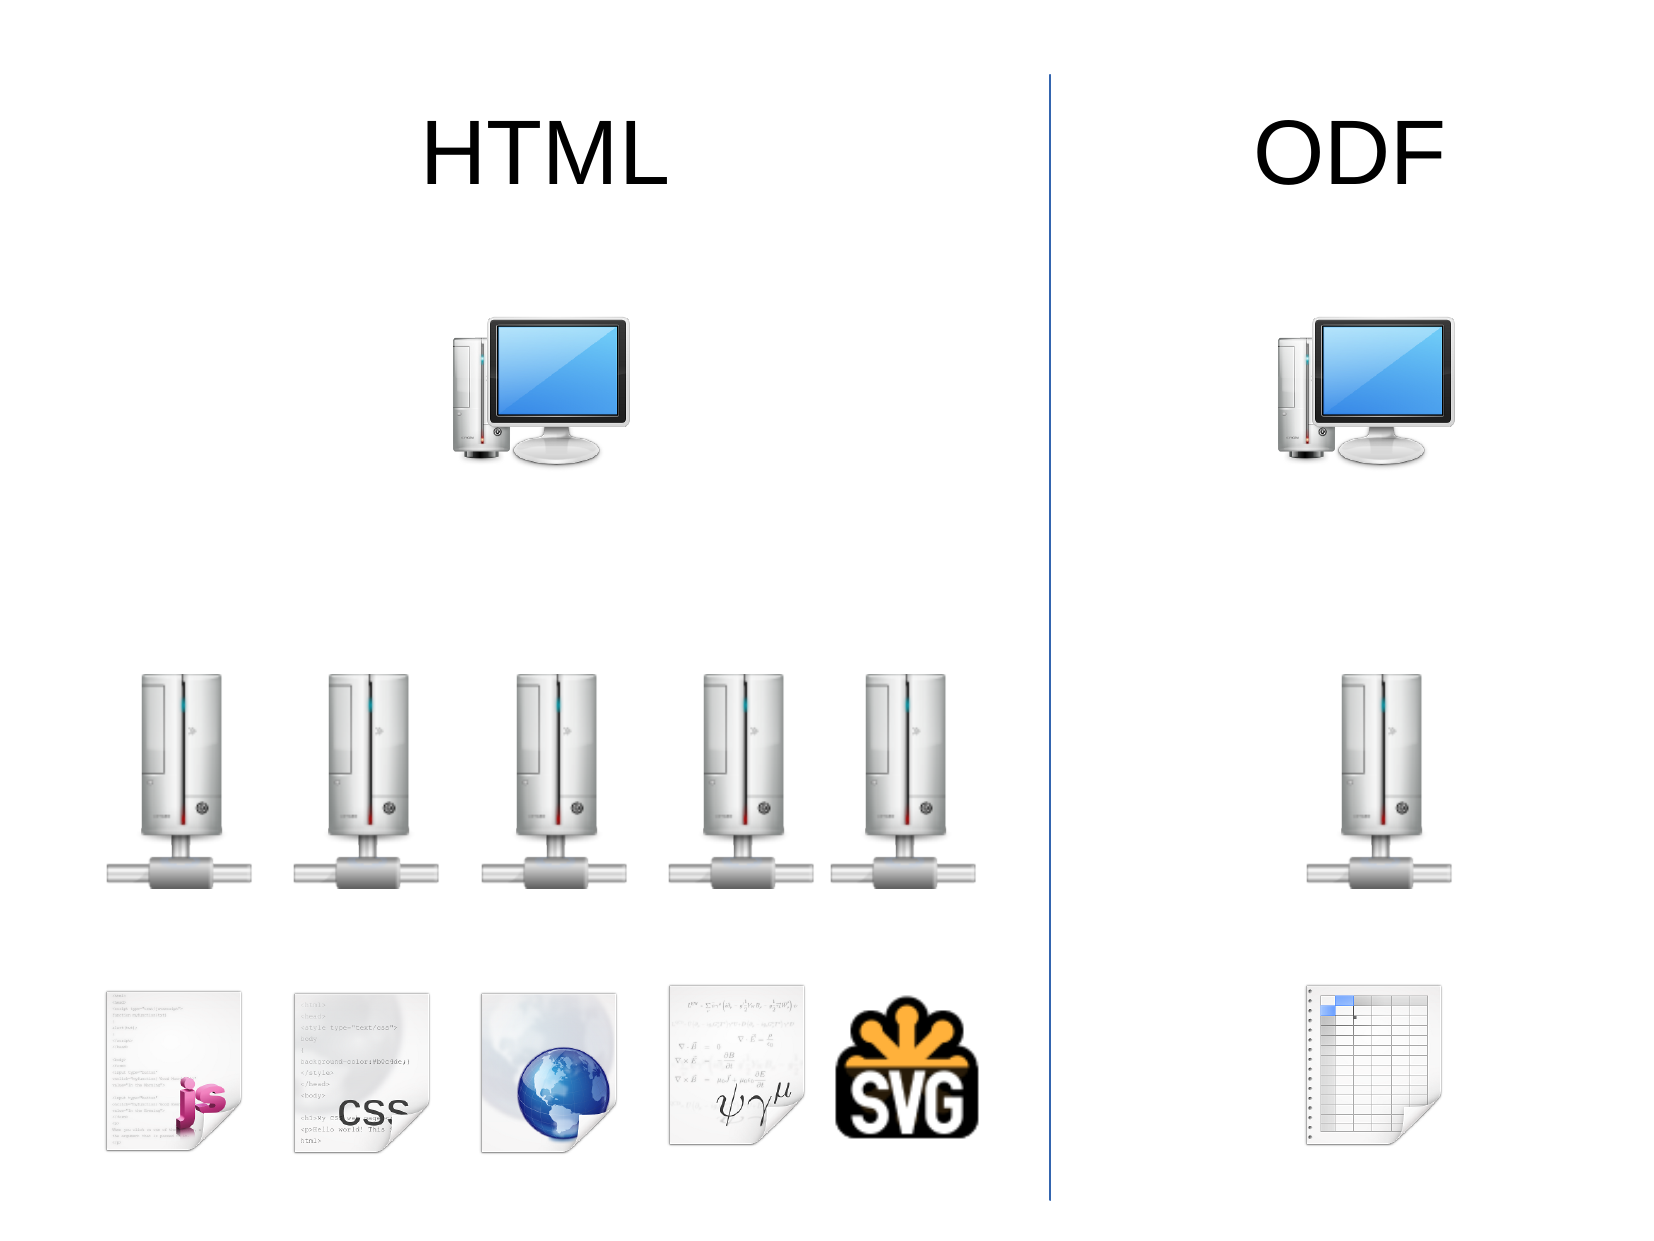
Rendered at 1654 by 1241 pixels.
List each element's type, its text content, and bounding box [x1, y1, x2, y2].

text_box ODF [1087, 49, 1613, 257]
picture [457, 982, 638, 1163]
picture [1282, 974, 1463, 1156]
picture [450, 299, 631, 481]
picture [270, 982, 451, 1163]
picture [1275, 674, 1489, 889]
text_box HTML [118, 49, 973, 257]
picture [82, 980, 263, 1161]
picture [832, 992, 983, 1143]
picture [1275, 299, 1456, 481]
picture [75, 674, 1013, 889]
picture [645, 974, 826, 1156]
